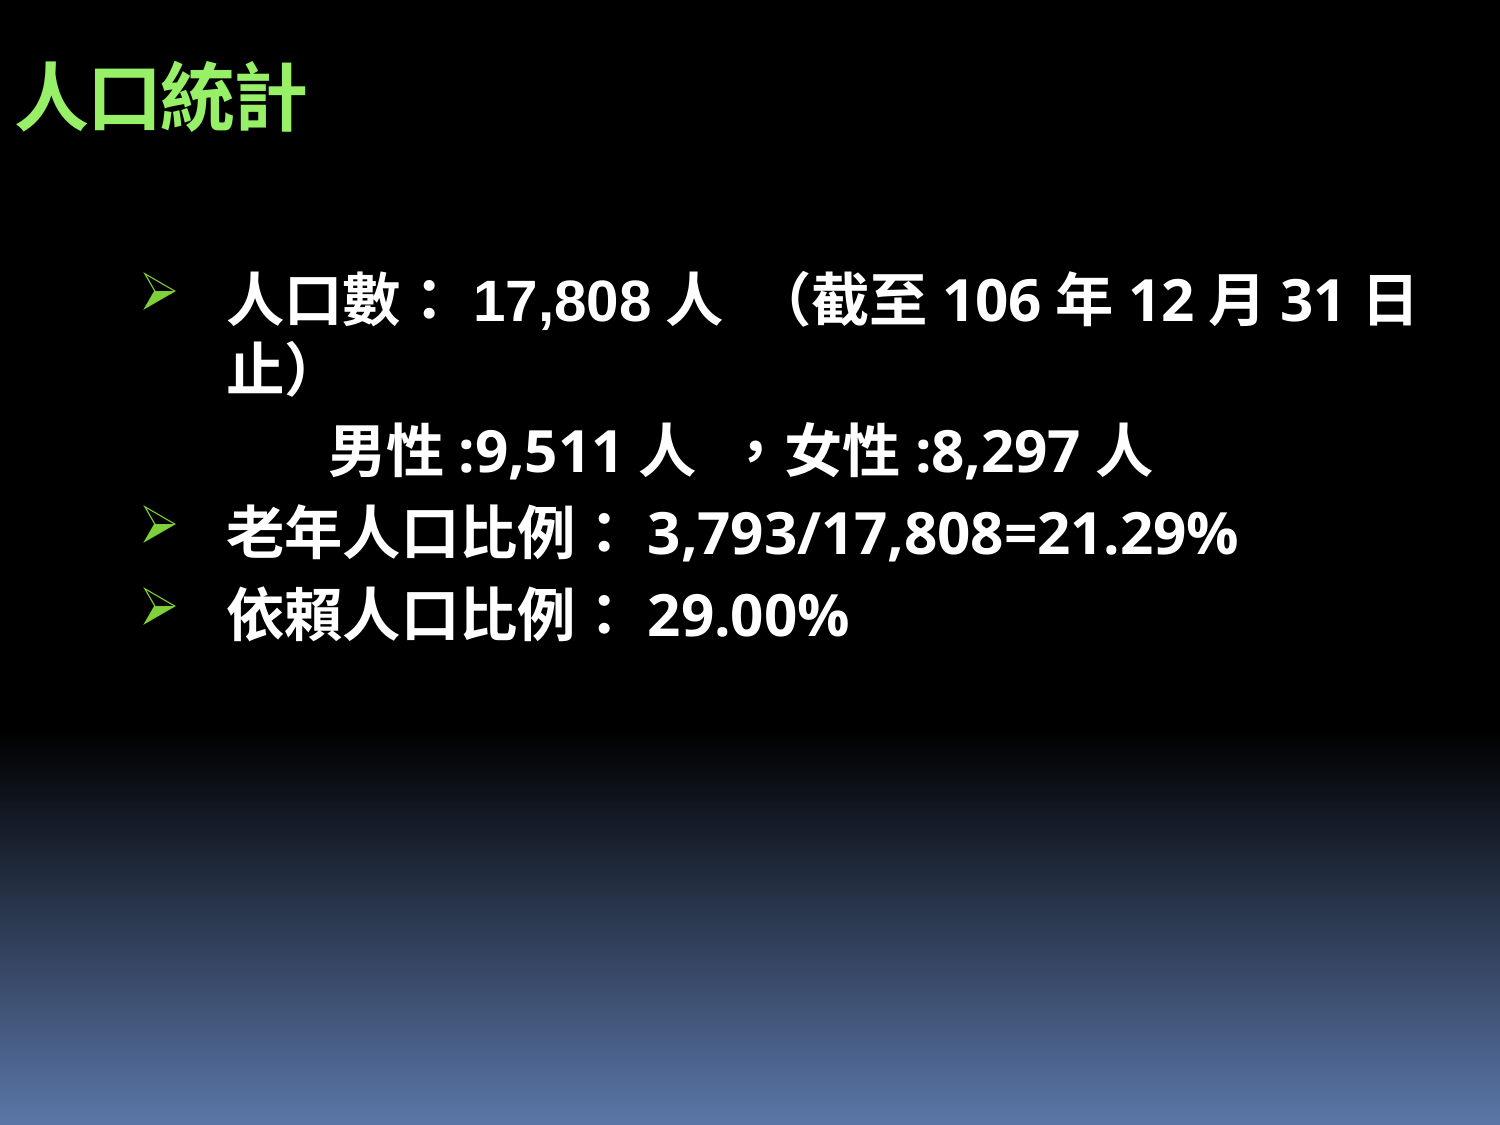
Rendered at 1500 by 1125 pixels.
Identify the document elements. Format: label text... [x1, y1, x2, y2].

text_box 人口數：17,808人 （截至106年12月31日止） 男性:9,511人 ，女性:8,297人 老年人口比例：3,793/17,808=21.29% 依賴人口比例：29.00% [123, 255, 1469, 1024]
title 人口統計 [0, 42, 1275, 231]
